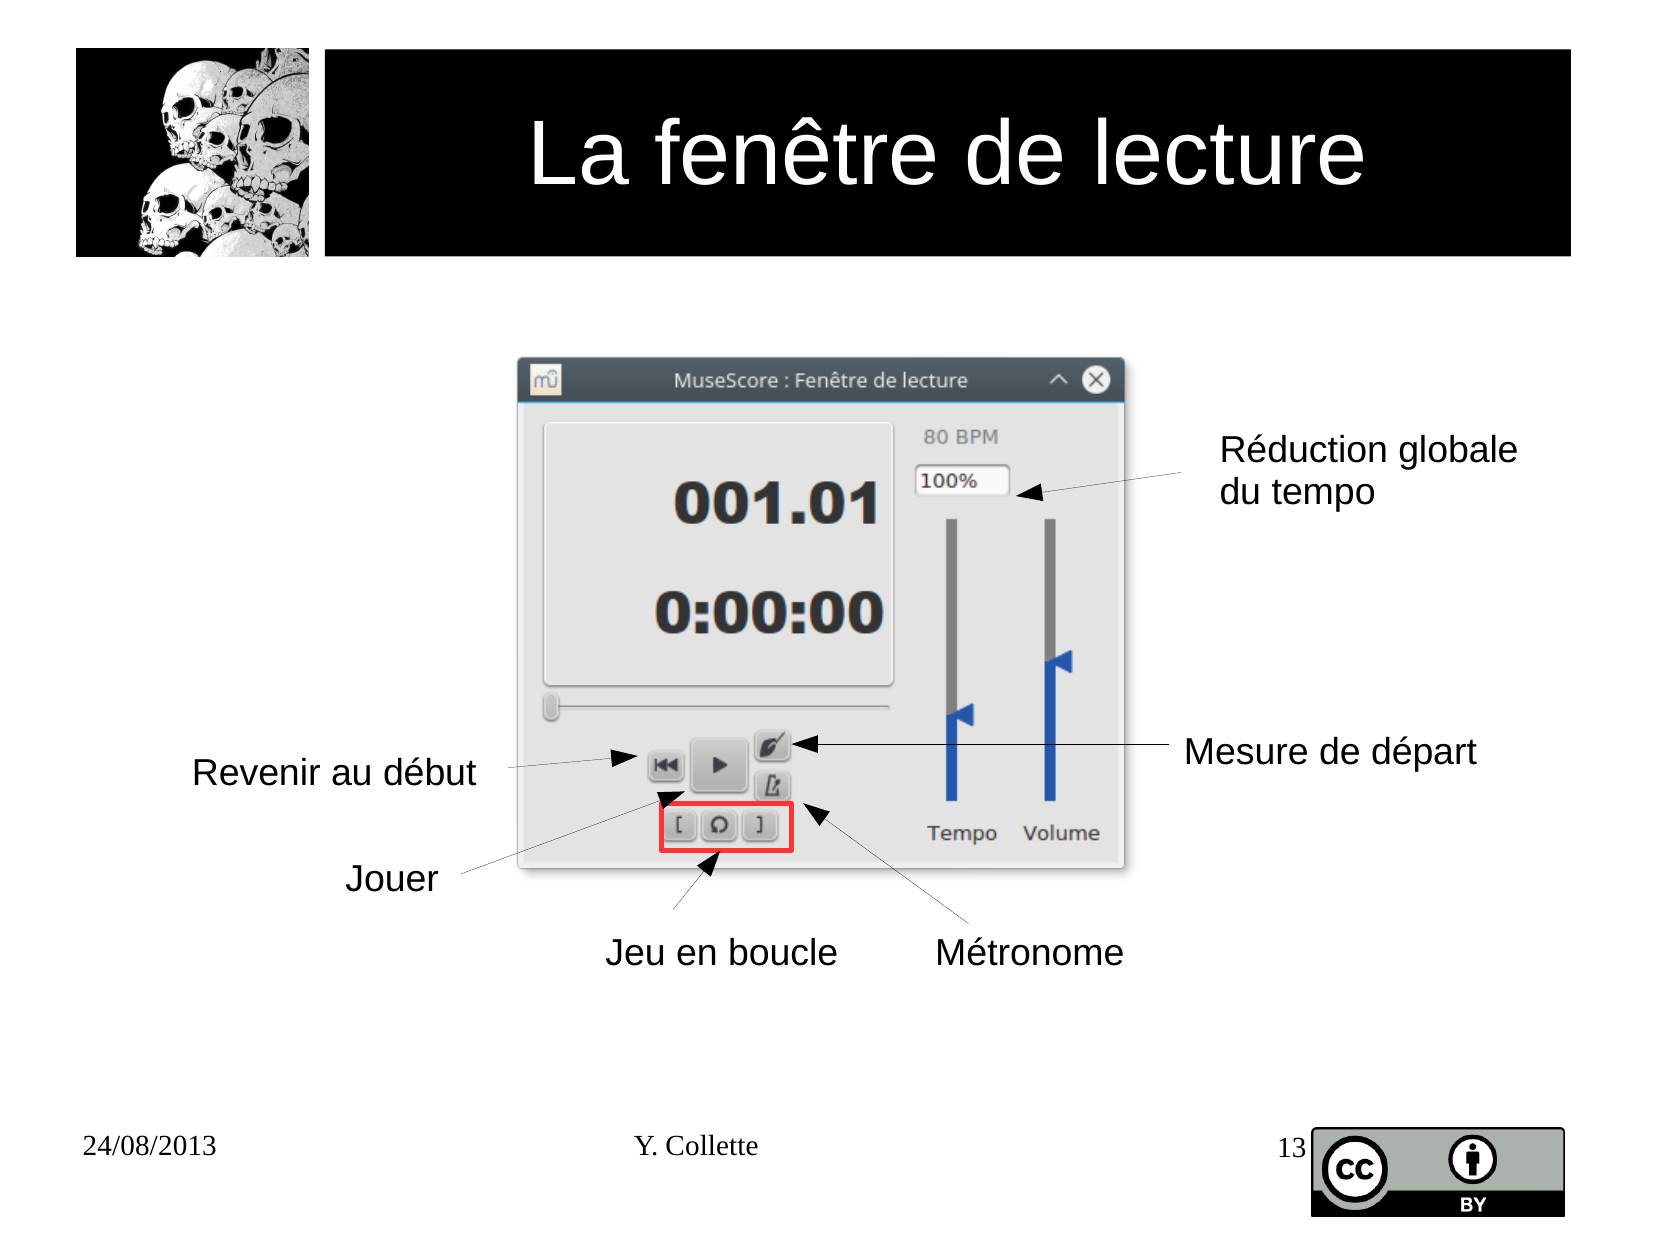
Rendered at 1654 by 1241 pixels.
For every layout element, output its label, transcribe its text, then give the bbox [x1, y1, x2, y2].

text_box Mesure de départ [1169, 722, 1524, 780]
picture [76, 48, 309, 257]
picture [507, 347, 1145, 889]
text_box Jouer [330, 850, 461, 908]
picture [664, 806, 789, 848]
text_box Revenir au début [177, 744, 544, 801]
picture [1311, 1127, 1565, 1217]
title La fenêtre de lecture [324, 49, 1571, 257]
text_box Métronome [920, 923, 1145, 981]
picture [507, 802, 714, 889]
text_box Réduction globale du tempo [1204, 420, 1571, 520]
text_box Jeu en boucle [590, 923, 863, 981]
